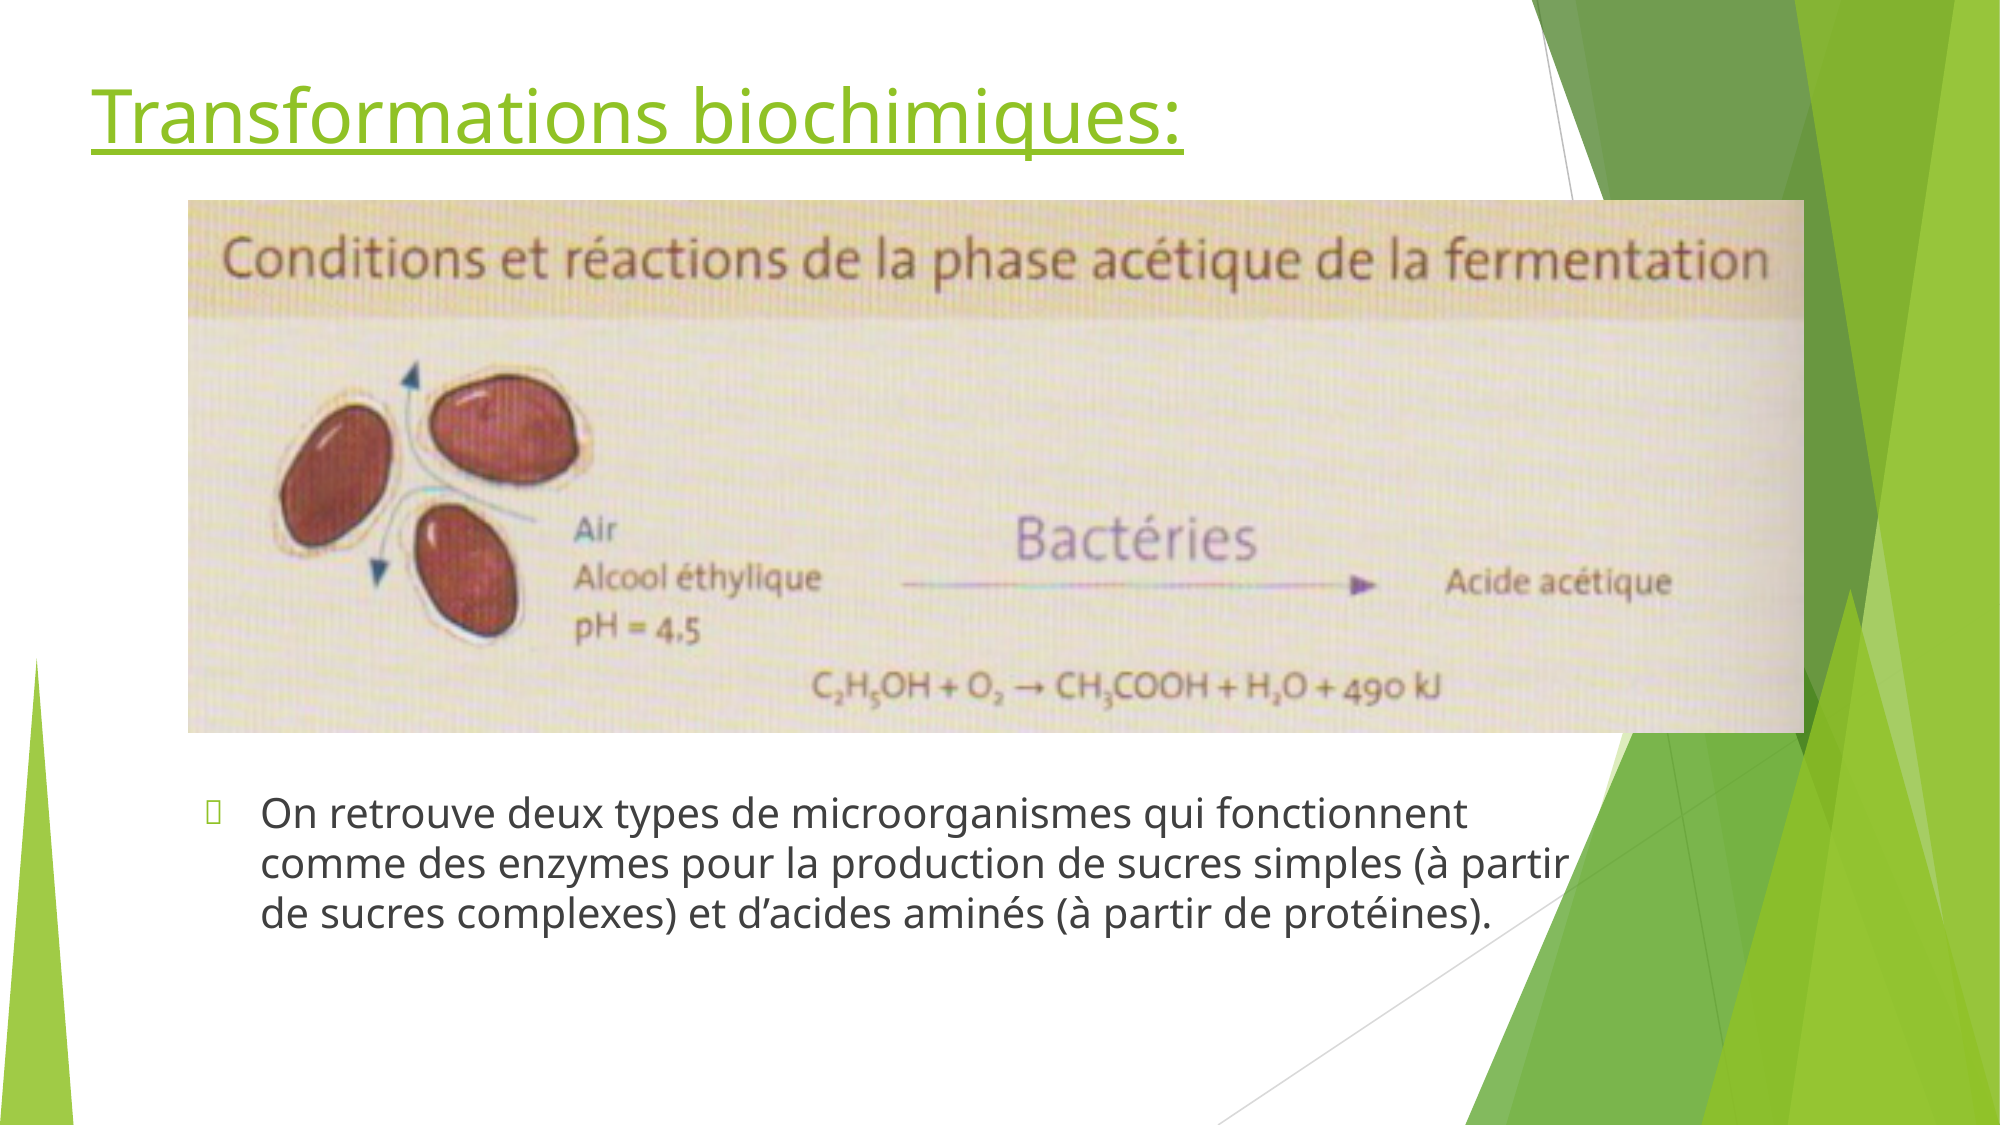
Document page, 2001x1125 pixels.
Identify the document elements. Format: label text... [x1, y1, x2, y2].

text_box Transformations biochimiques: [90, 27, 1571, 202]
list On retrouve deux types de microorganismes qui fonctionnent comme des enzymes pour la production de sucres simples (à partir de sucres complexes) et d’acides aminés (à partir de protéines). [188, 779, 1600, 1117]
picture [188, 200, 1804, 733]
